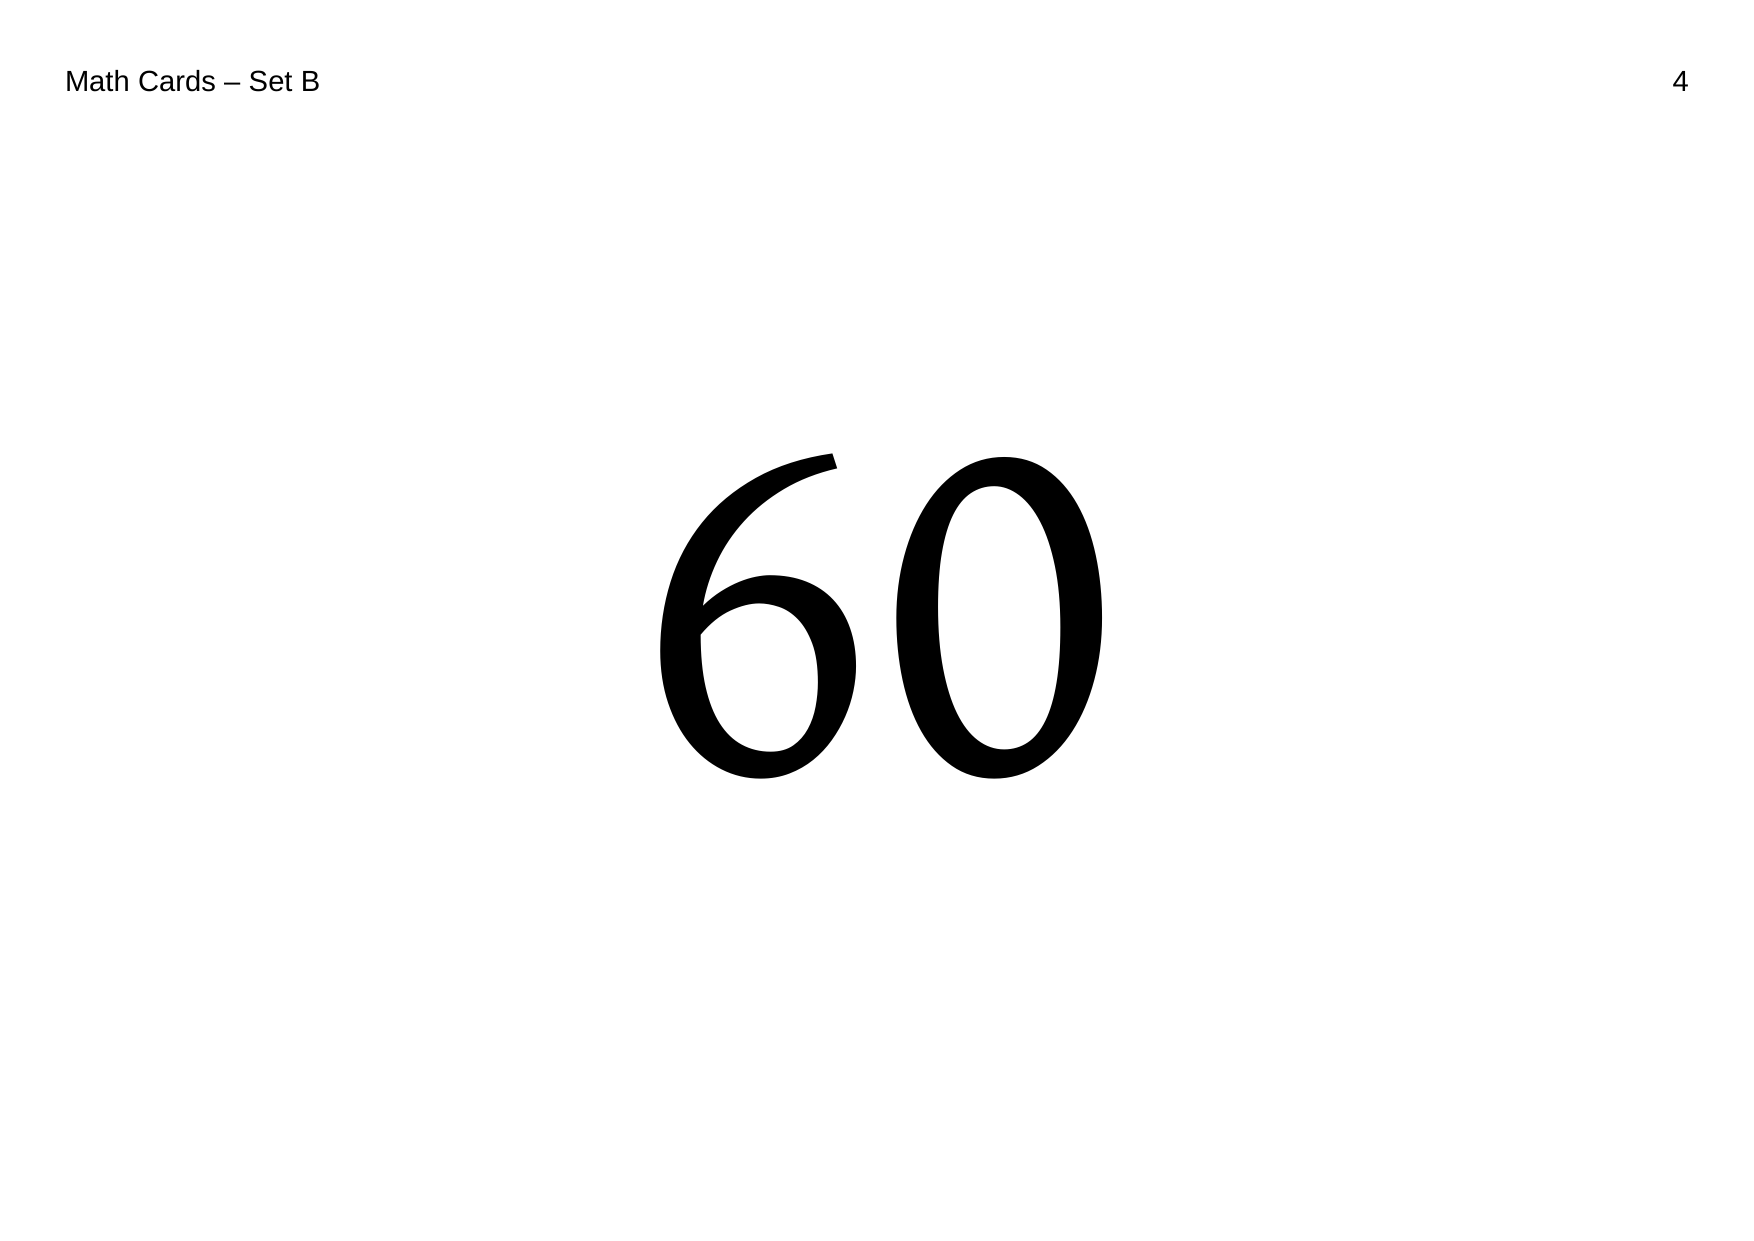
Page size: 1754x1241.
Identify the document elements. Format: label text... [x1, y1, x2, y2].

text_box 60 [627, 318, 1128, 922]
text_box Math Cards – Set B [59, 59, 328, 104]
text_box 4 [1666, 59, 1695, 104]
